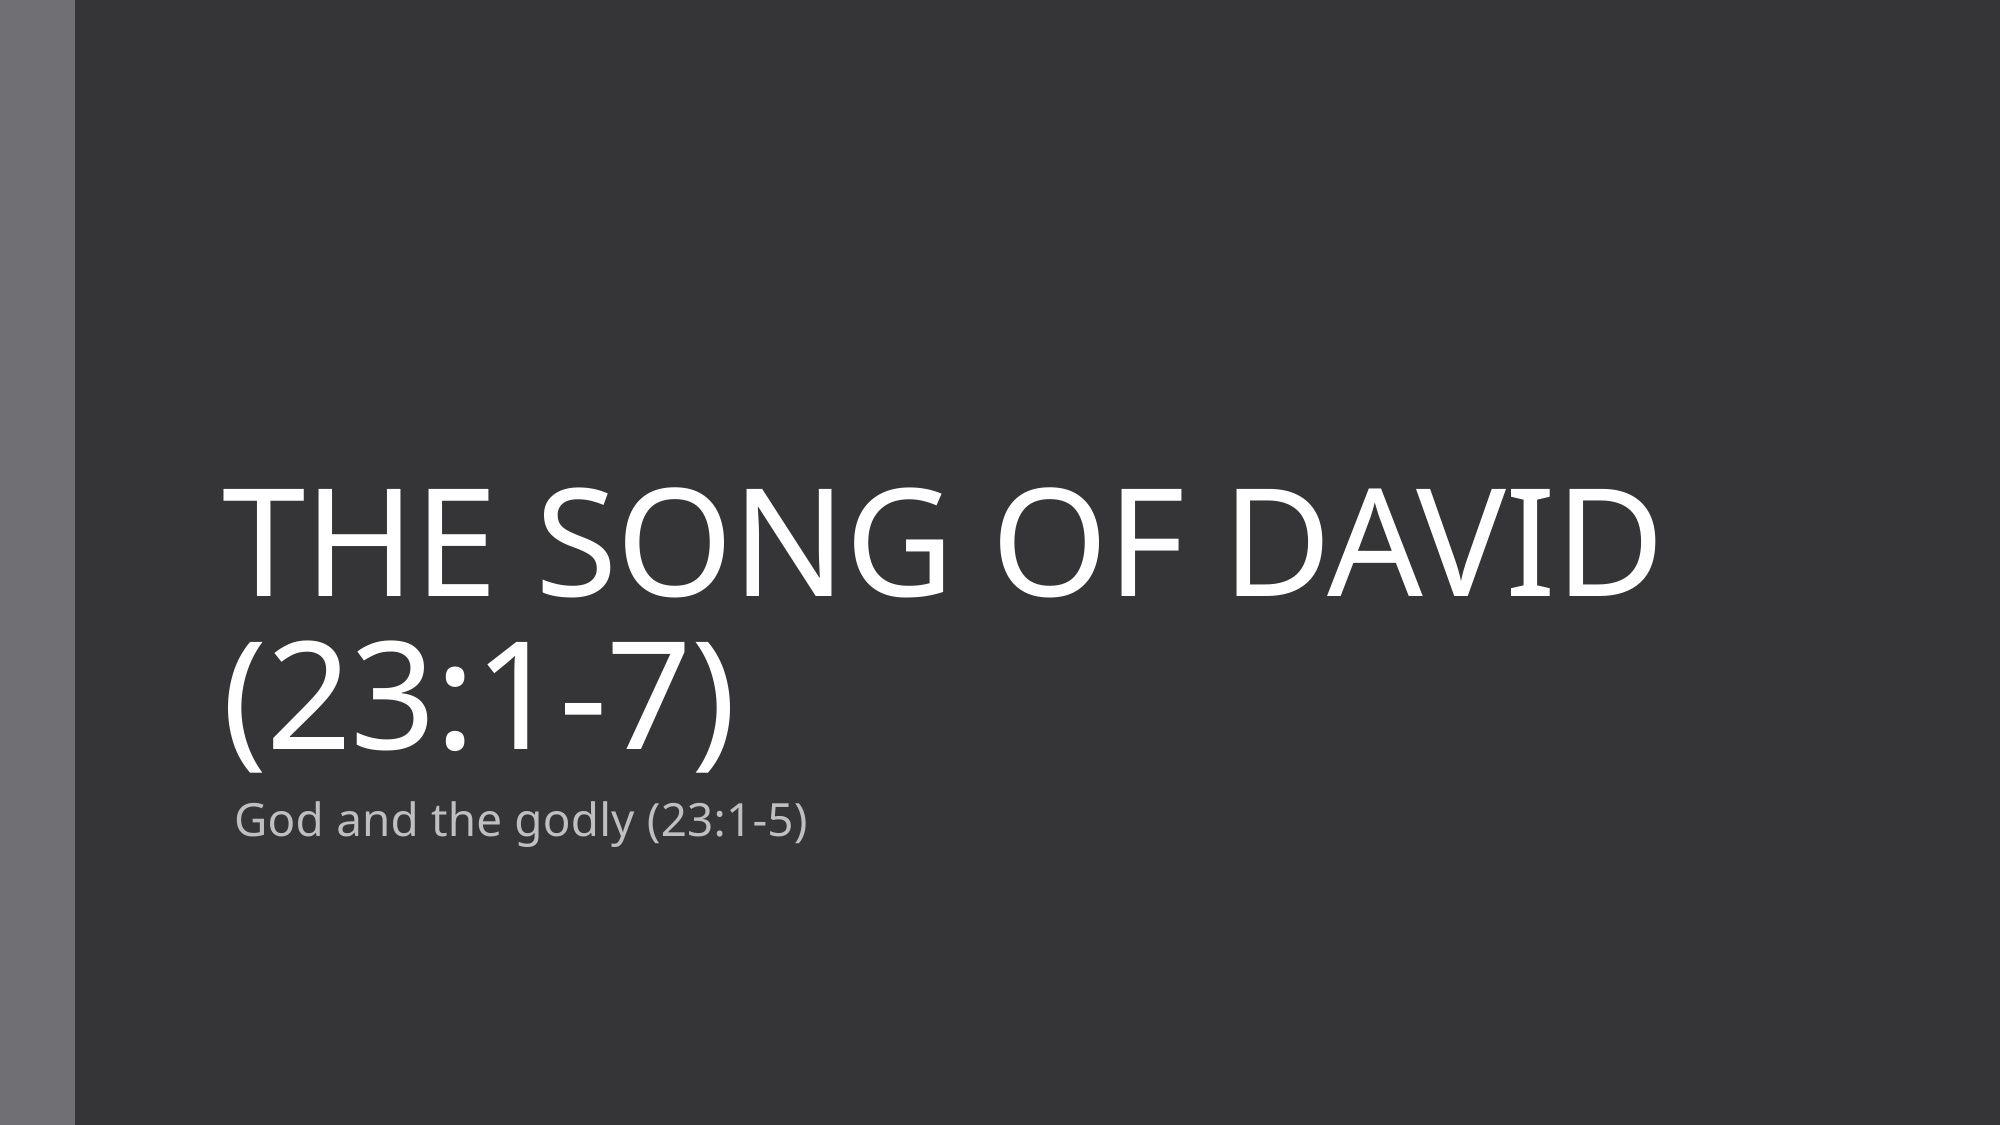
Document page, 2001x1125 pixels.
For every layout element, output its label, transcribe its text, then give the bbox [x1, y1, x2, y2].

title THE SONG OF DAVID (23:1-7) [206, 124, 1752, 787]
subtitle God and the godly (23:1-5) [206, 787, 1752, 1066]
